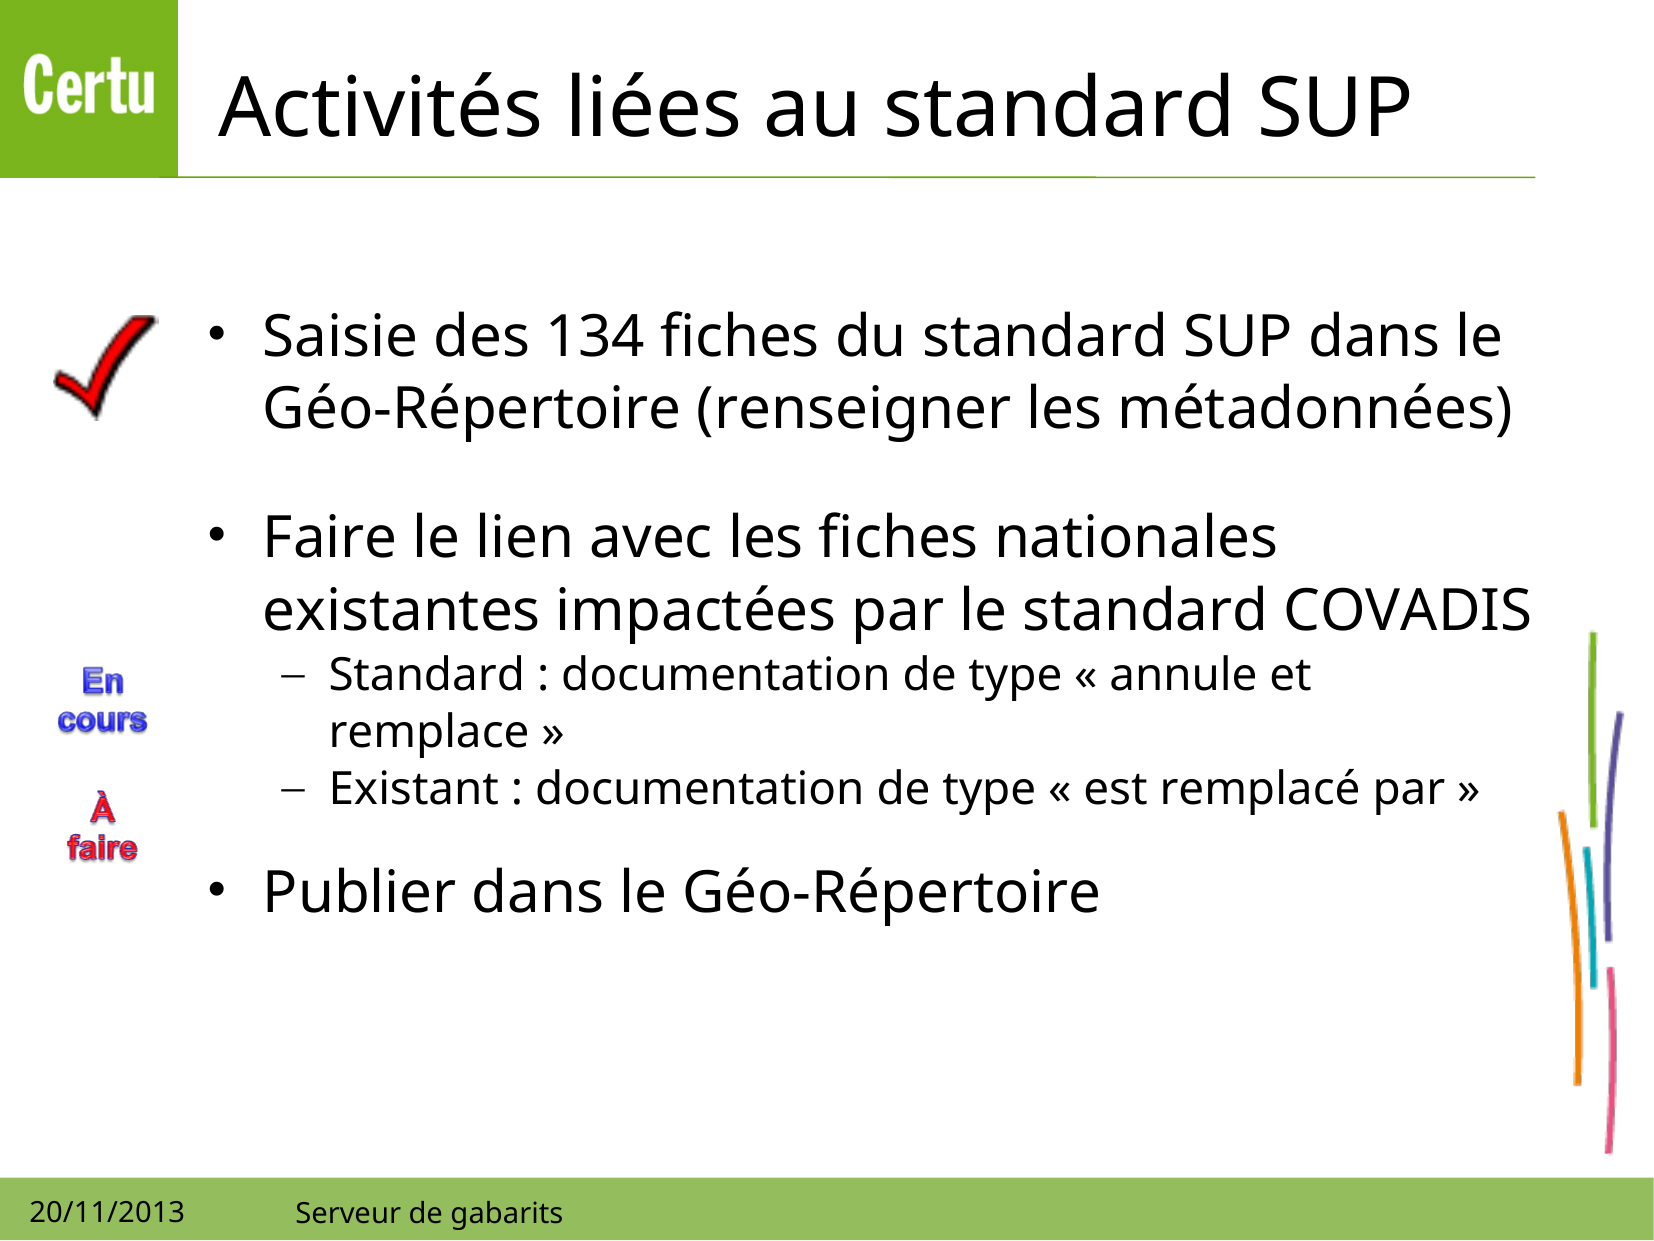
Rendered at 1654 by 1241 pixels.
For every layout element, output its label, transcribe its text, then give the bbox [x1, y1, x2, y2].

list Saisie des 134 fiches du standard SUP dans le Géo-Répertoire (renseigner les métadonnées) Faire le lien avec les fiches nationales existantes impactées par le standard COVADIS Standard : documentation de type « annule et remplace » Existant : documentation de type « est remplacé par » Publier dans le Géo-Répertoire [206, 295, 1536, 1015]
picture [16, 777, 192, 876]
text_box Serveur de gabarits [295, 1192, 1536, 1230]
picture [1535, 620, 1654, 1165]
picture [53, 315, 159, 421]
text_box 20/11/2013 [29, 1180, 266, 1240]
picture [16, 647, 192, 747]
picture [0, 0, 178, 178]
title Activités liées au standard SUP [218, 48, 1536, 153]
